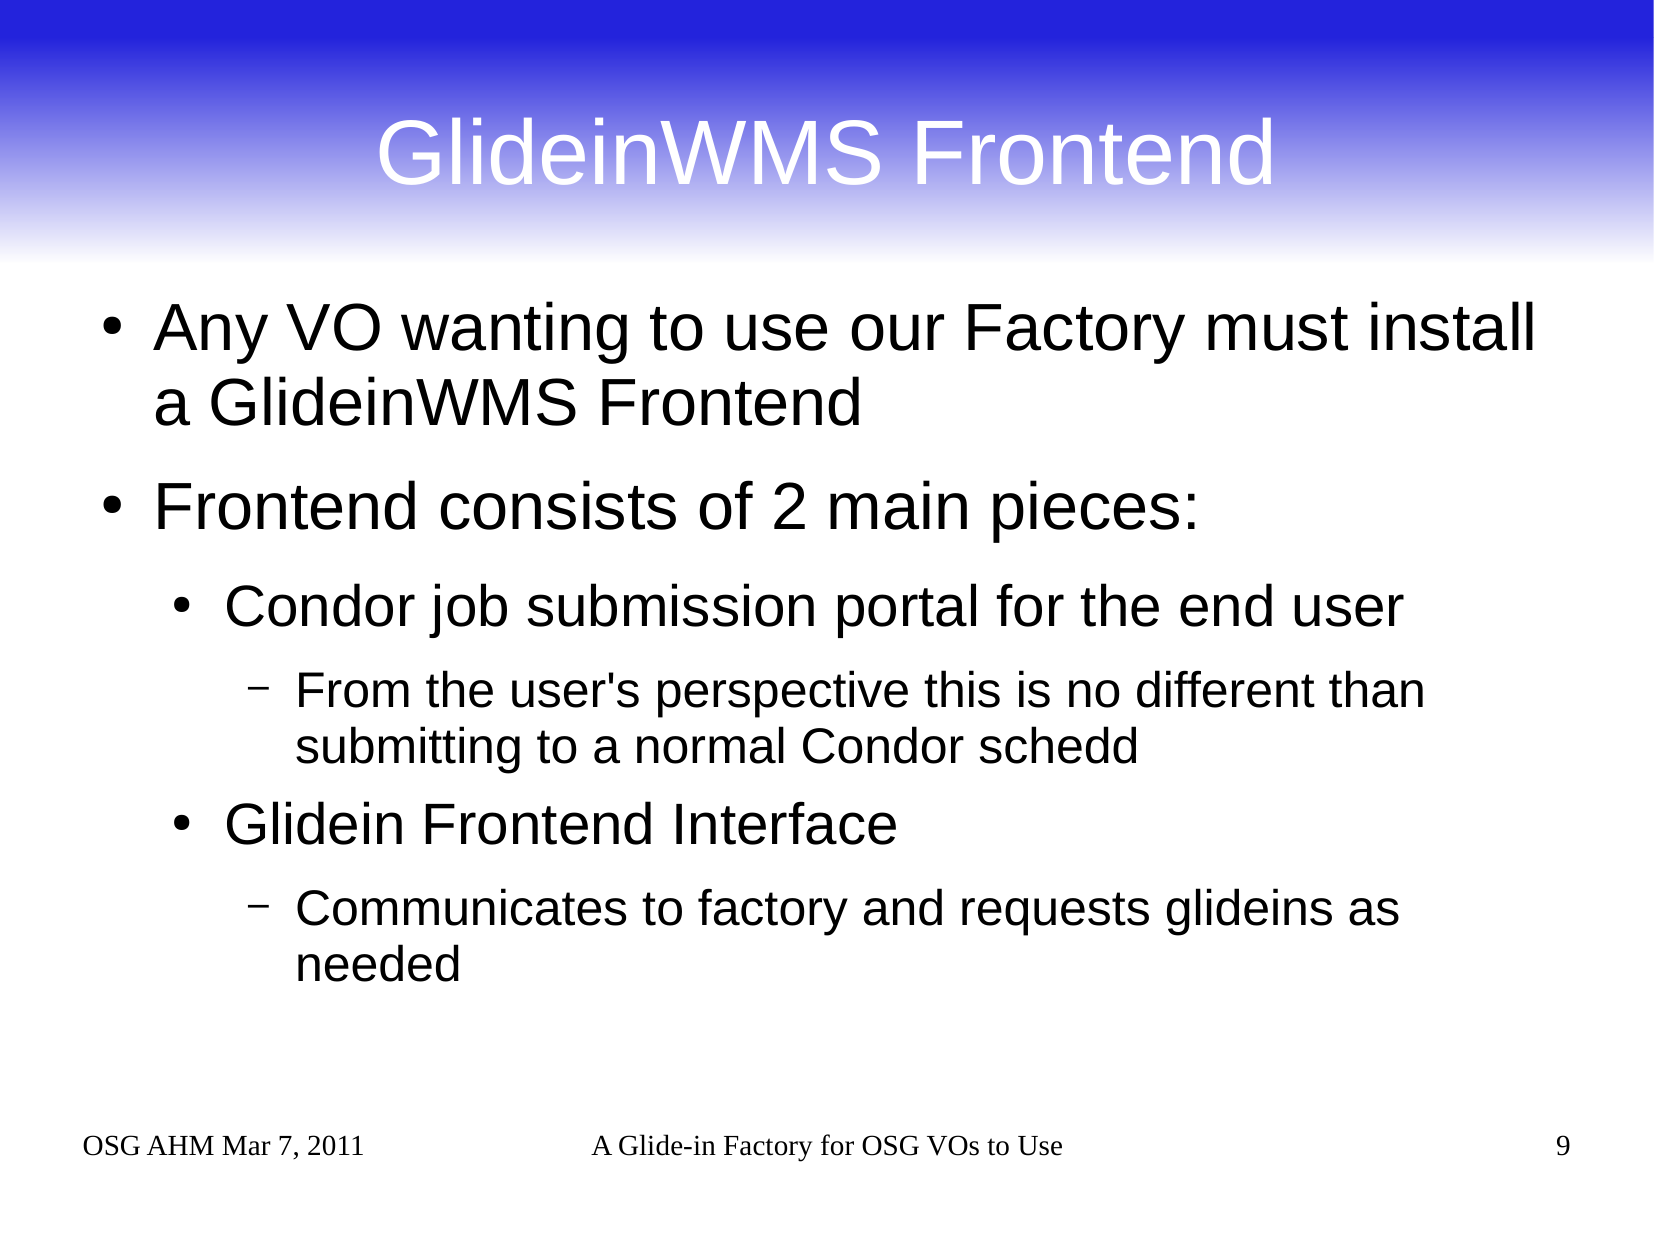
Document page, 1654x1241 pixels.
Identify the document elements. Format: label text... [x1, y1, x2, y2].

title GlideinWMS Frontend [82, 56, 1571, 250]
list Any VO wanting to use our Factory must install a GlideinWMS Frontend Frontend consists of 2 main pieces: Condor job submission portal for the end user From the user's perspective this is no different than submitting to a normal Condor schedd Glidein Frontend Interface Communicates to factory and requests glideins as needed [82, 290, 1571, 1109]
